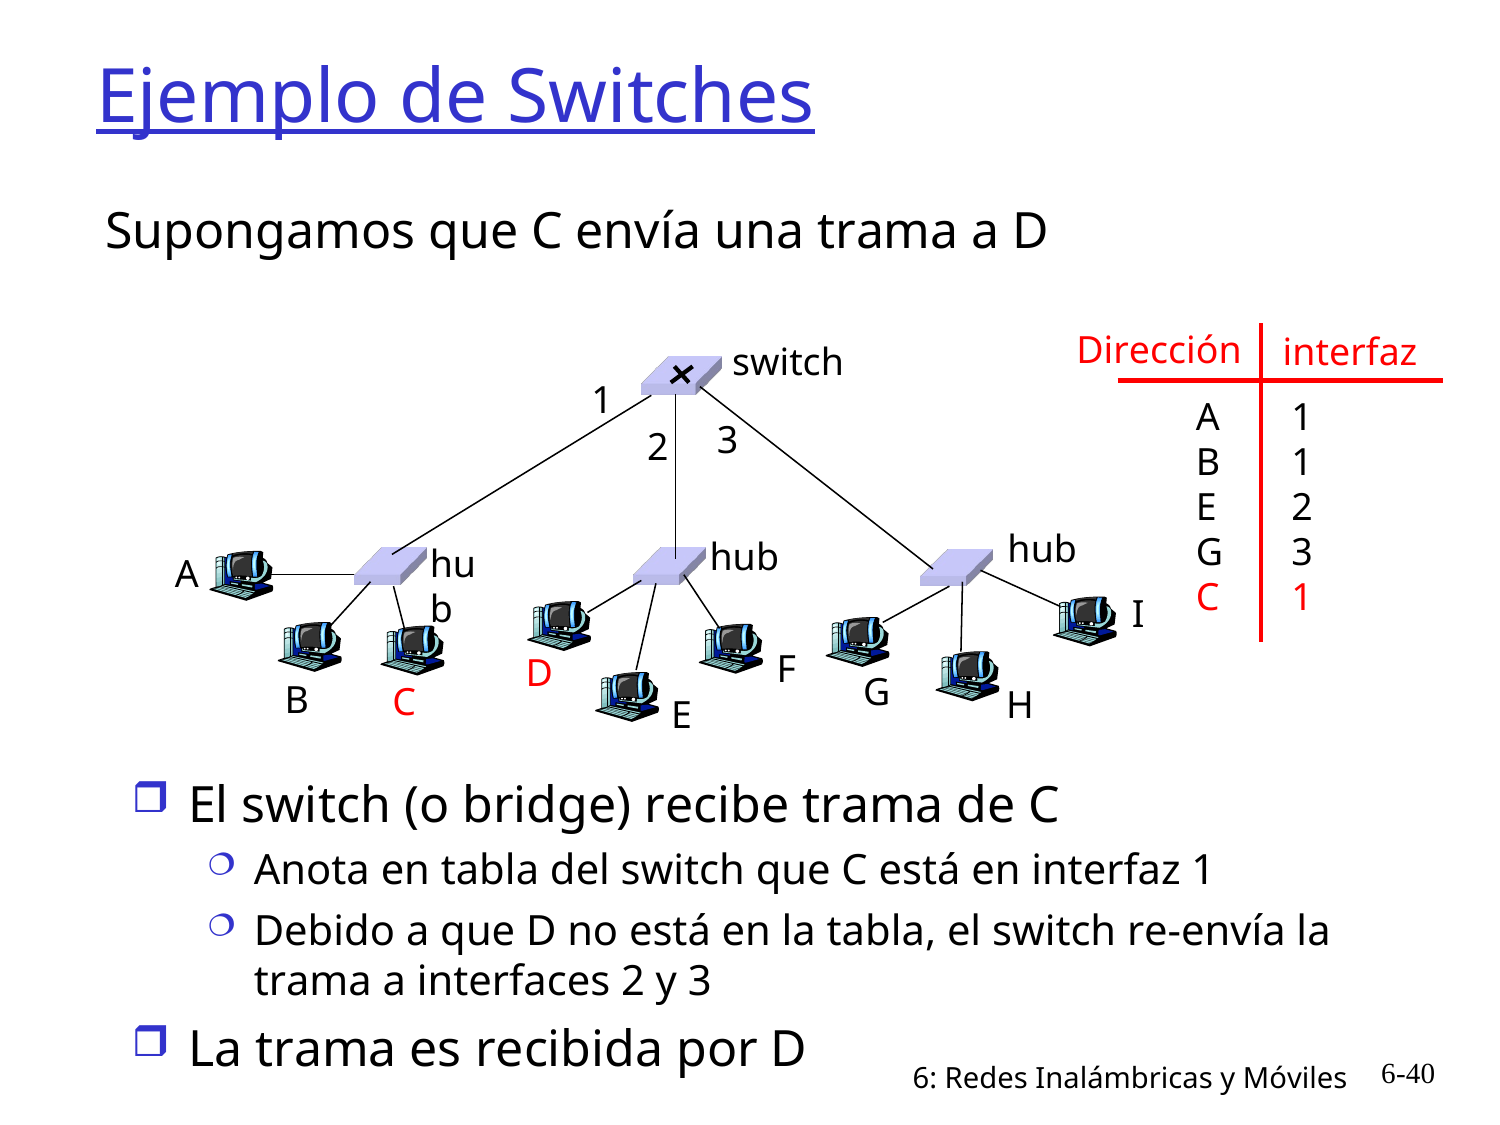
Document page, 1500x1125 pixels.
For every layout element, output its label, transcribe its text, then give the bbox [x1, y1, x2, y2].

list Supongamos que C envía una trama a D [90, 186, 1366, 950]
title Ejemplo de Switches [81, 0, 1357, 188]
text_box switch [717, 330, 860, 392]
text_box E [656, 683, 707, 745]
text_box Dirección [1061, 318, 1257, 379]
picture [380, 625, 446, 676]
text_box [354, 547, 415, 585]
text_box B [269, 668, 325, 730]
text_box 1 1 2 3 1 [1276, 385, 1328, 626]
text_box [641, 356, 717, 395]
text_box F [761, 636, 812, 698]
text_box [633, 547, 694, 585]
text_box I [1117, 581, 1160, 643]
picture [1052, 596, 1118, 647]
picture [825, 616, 891, 667]
text_box hub [992, 516, 1092, 578]
picture [698, 623, 764, 674]
text_box 1 [576, 368, 628, 430]
picture [277, 621, 343, 672]
text_box hub [694, 525, 794, 586]
picture [214, 550, 275, 601]
picture [595, 671, 660, 722]
picture [935, 650, 1001, 702]
text_box El switch (o bridge) recibe trama de C Anota en tabla del switch que C está en interfaz 1 Debido a que D no está en la tabla, el switch re-envía la trama a interfaces 2 y 3 La trama es recibida por D [117, 765, 1393, 1068]
text_box hub [415, 532, 511, 638]
text_box 2 [632, 415, 684, 476]
text_box G [848, 660, 906, 721]
text_box H [991, 672, 1049, 734]
picture [527, 600, 592, 652]
text_box interfaz [1268, 320, 1433, 381]
text_box [920, 549, 992, 586]
text_box C [377, 670, 432, 732]
text_box 3 [702, 408, 754, 470]
text_box D [510, 641, 569, 702]
text_box A [160, 541, 214, 603]
text_box A B E G C [1181, 385, 1238, 672]
